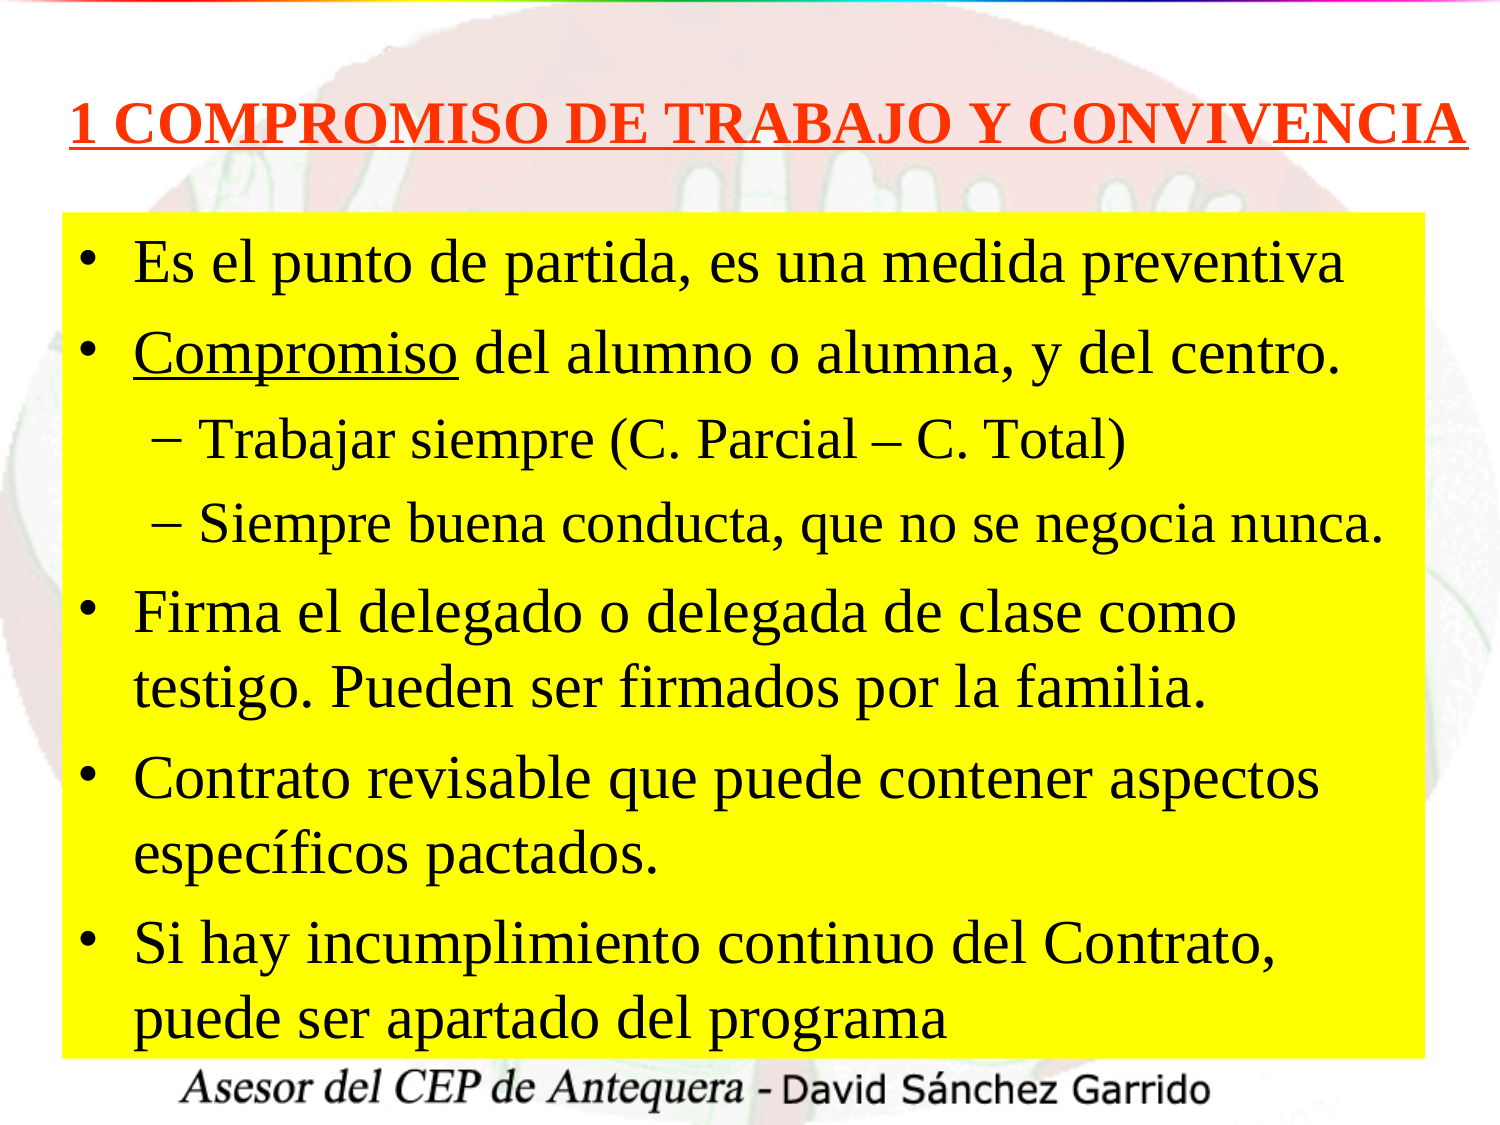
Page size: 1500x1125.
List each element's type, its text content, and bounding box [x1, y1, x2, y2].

text_box Es el punto de partida, es una medida preventiva Compromiso del alumno o alumna, y del centro. Trabajar siempre (C. Parcial – C. Total) Siempre buena conducta, que no se negocia nunca. Firma el delegado o delegada de clase como testigo. Pueden ser firmados por la familia. Contrato revisable que puede contener aspectos específicos pactados. Si hay incumplimiento continuo del Contrato, puede ser apartado del programa [62, 212, 1426, 1059]
picture [0, 0, 1500, 1125]
text_box 1 COMPROMISO DE TRABAJO Y CONVIVENCIA [37, 74, 1500, 163]
